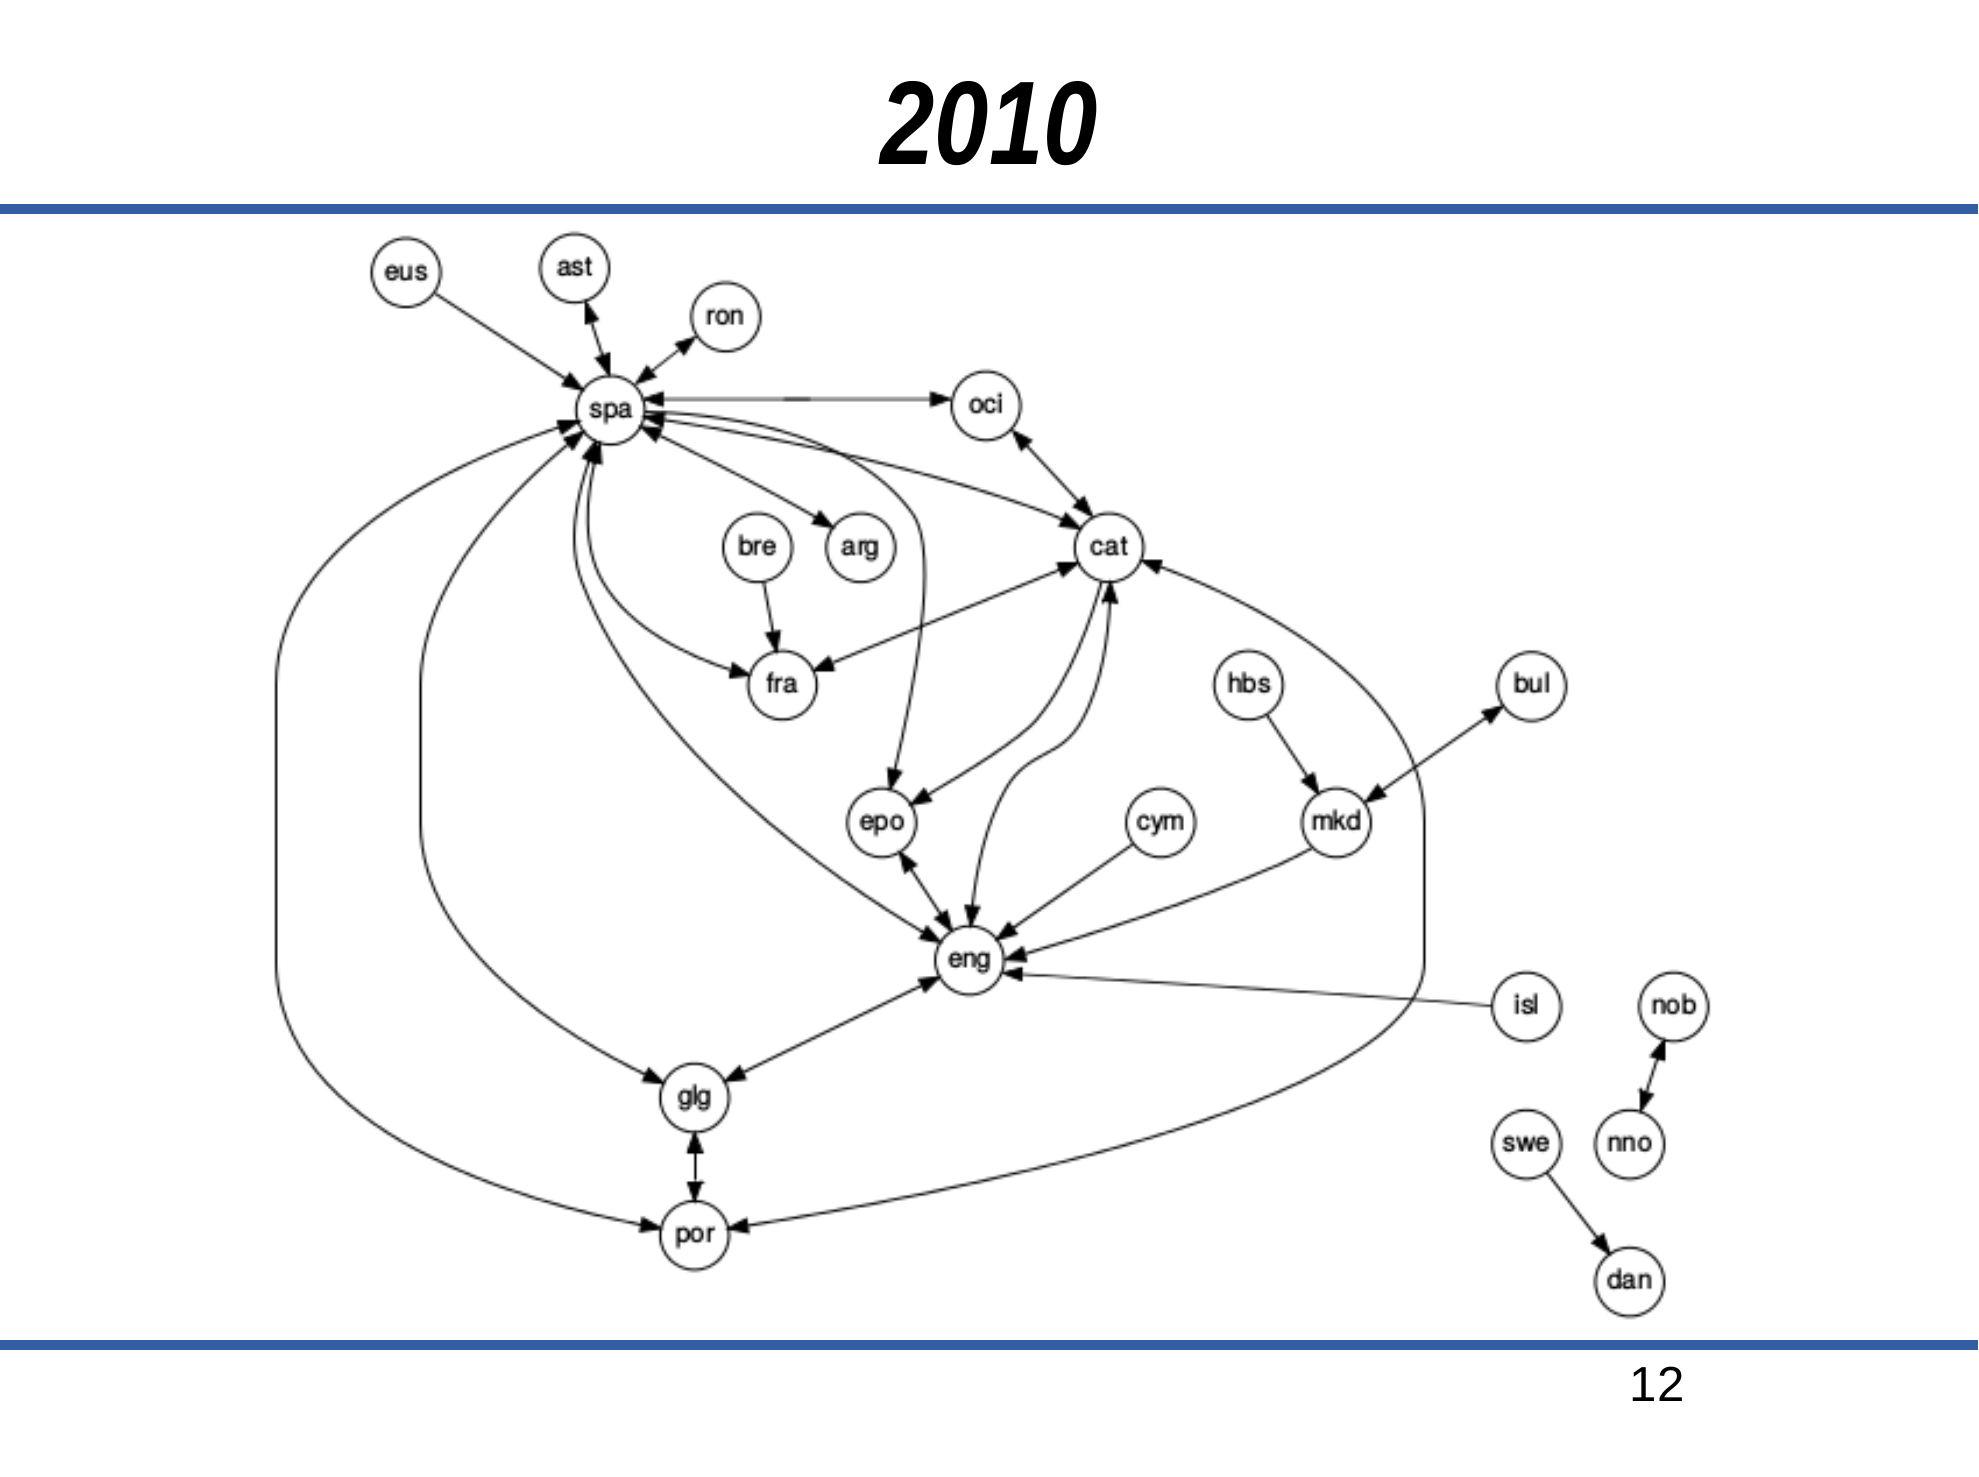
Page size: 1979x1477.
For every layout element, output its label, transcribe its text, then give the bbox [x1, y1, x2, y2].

picture [271, 225, 1722, 1329]
title 2010 [0, 30, 1979, 203]
